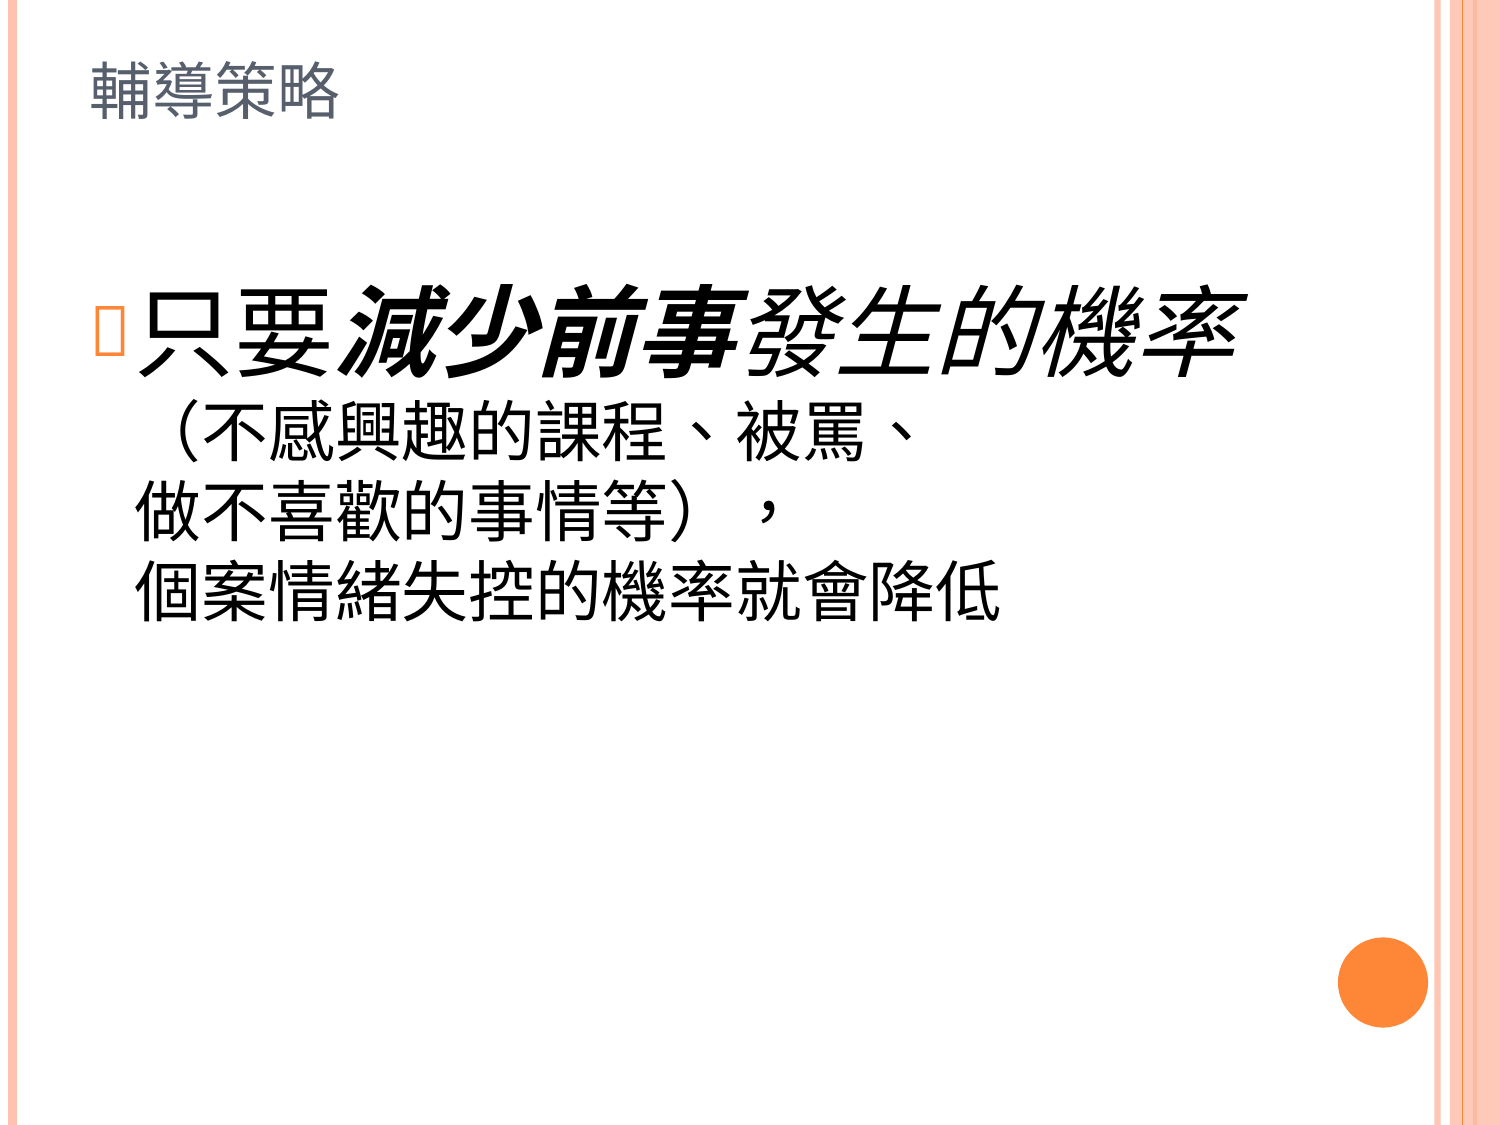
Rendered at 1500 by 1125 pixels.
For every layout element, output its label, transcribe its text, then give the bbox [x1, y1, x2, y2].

list 只要減少前事發生的機率 （不感興趣的課程、被罵、 做不喜歡的事情等）， 個案情緒失控的機率就會降低 [75, 262, 1300, 1062]
title 輔導策略 [75, 45, 1300, 233]
